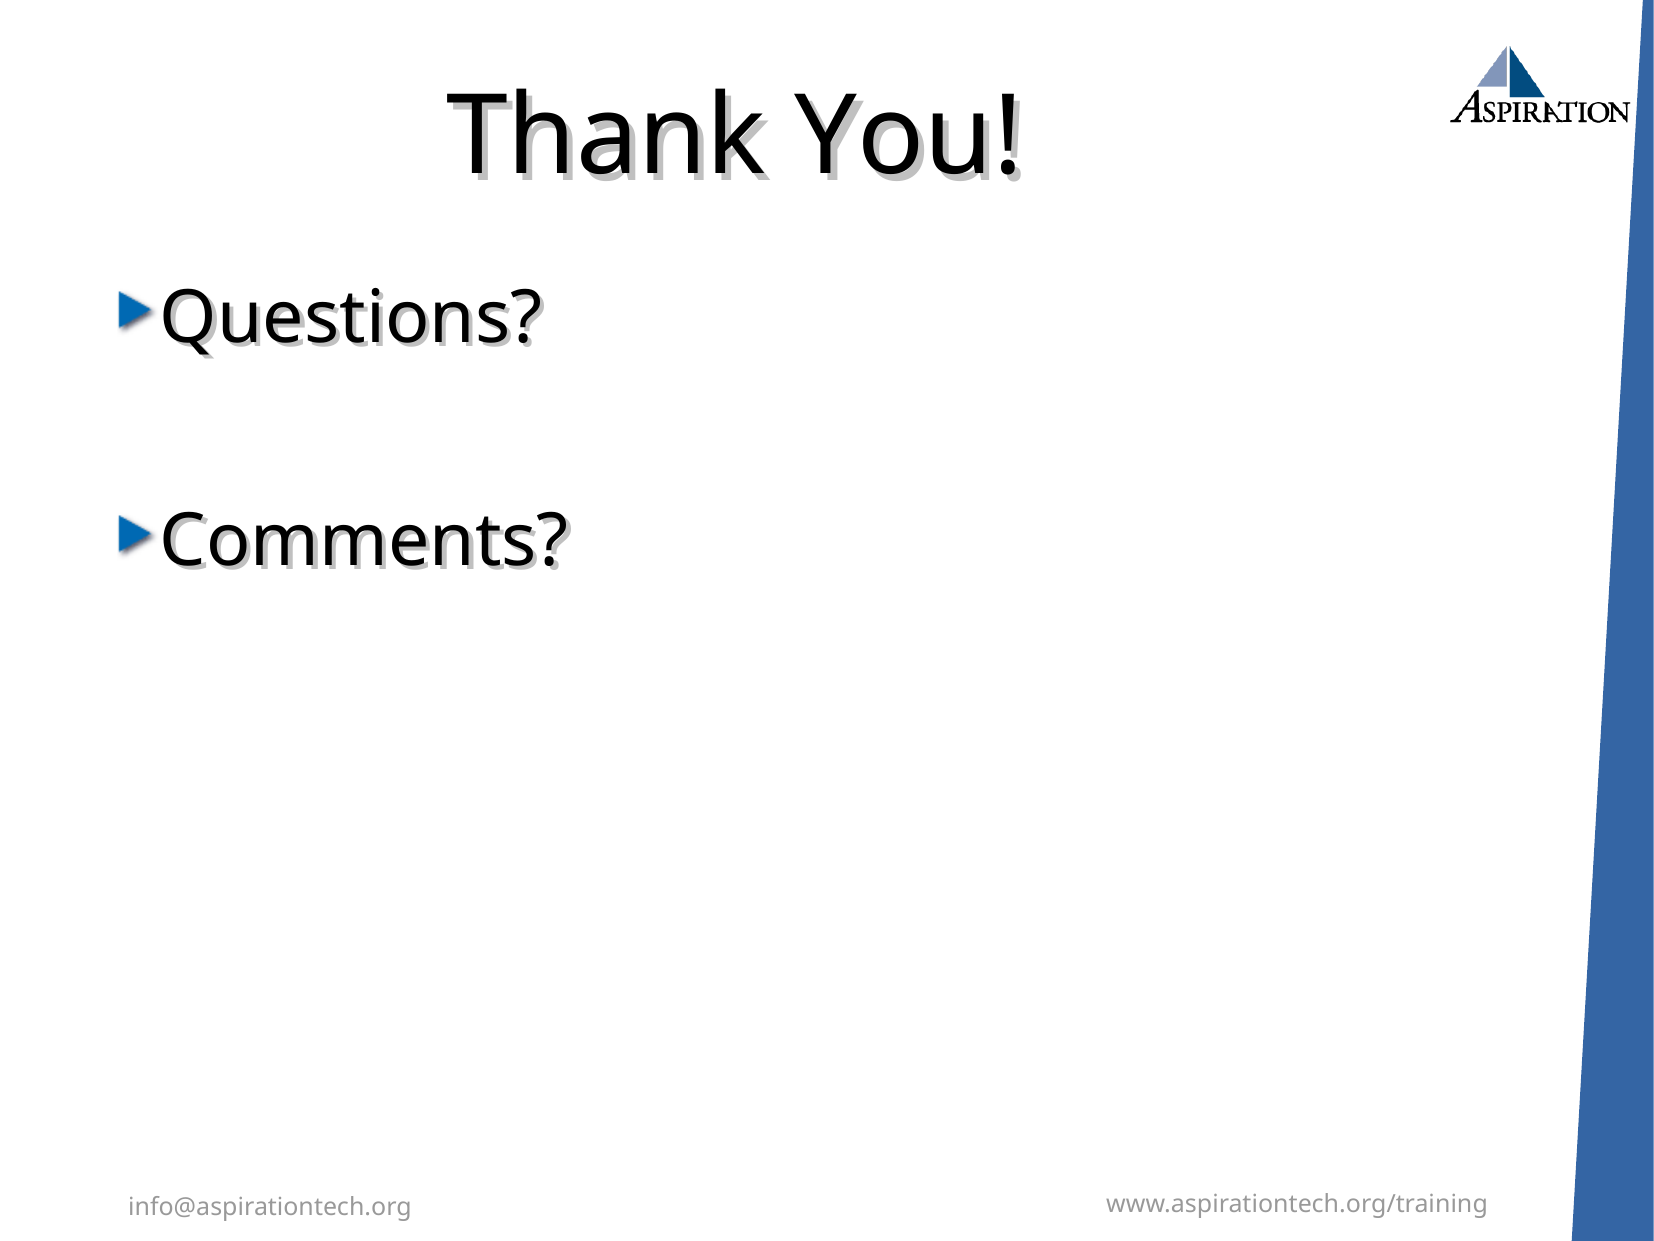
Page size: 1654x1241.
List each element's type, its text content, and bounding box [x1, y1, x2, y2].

picture [1450, 46, 1631, 132]
title Thank You! [54, 21, 1415, 227]
list Questions? Comments? [54, 263, 1595, 983]
